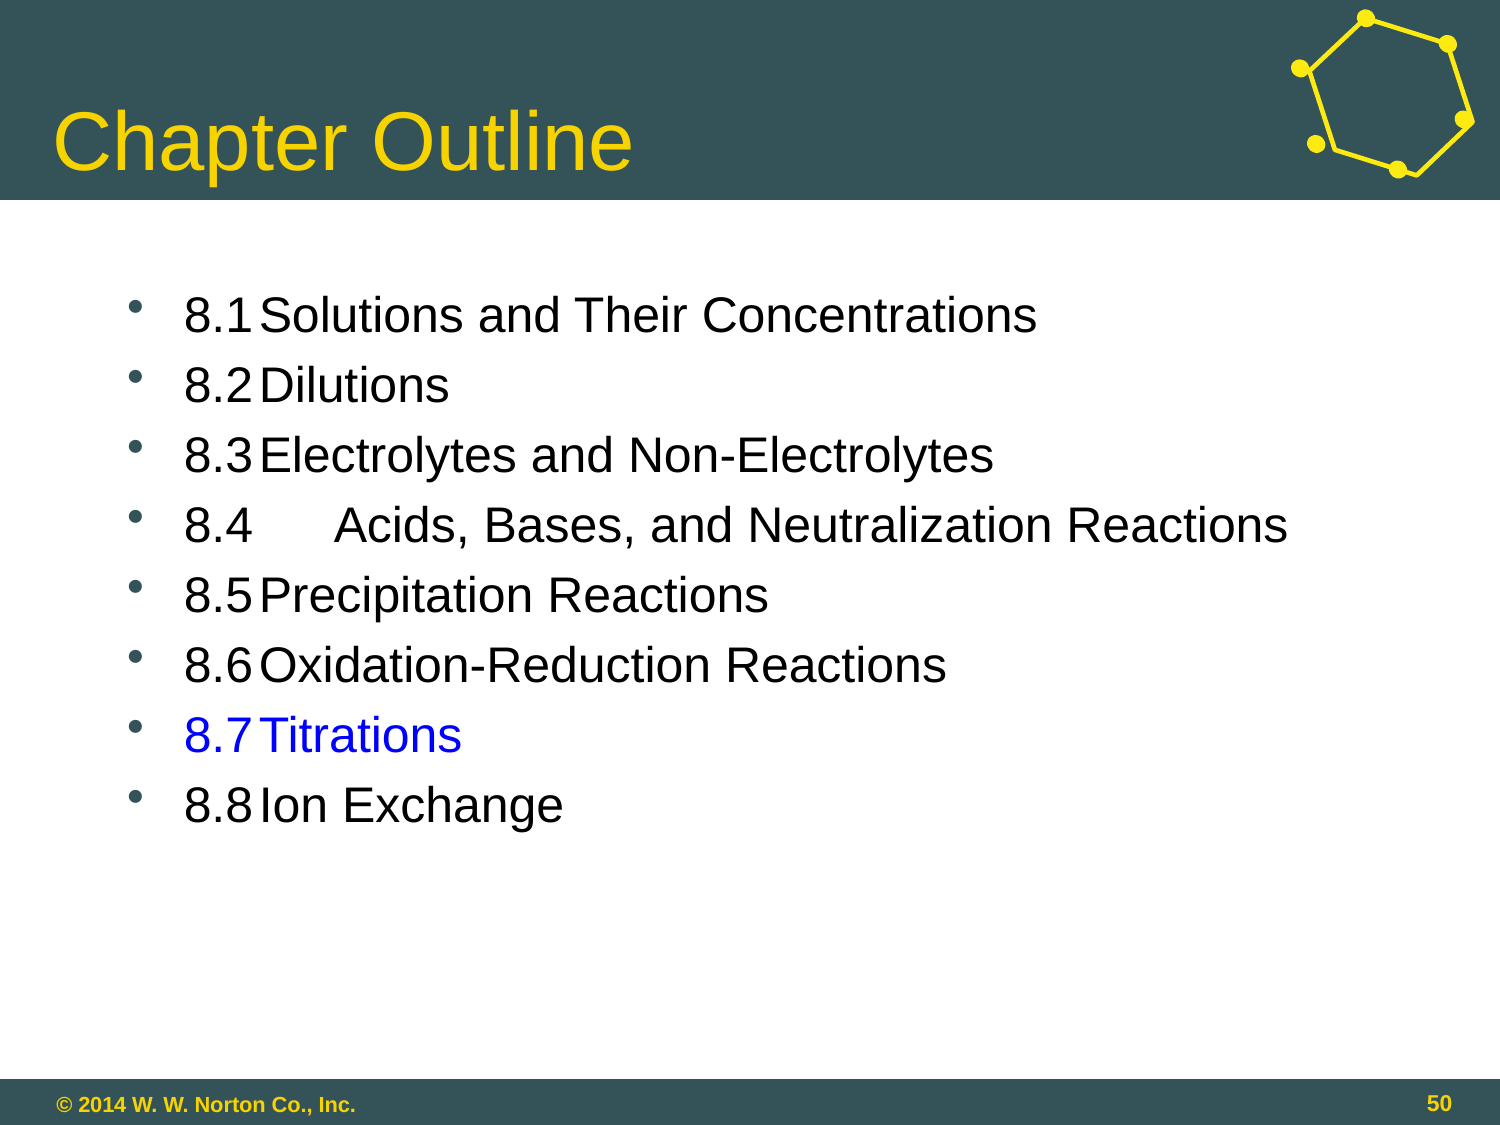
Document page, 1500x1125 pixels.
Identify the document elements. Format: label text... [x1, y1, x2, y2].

title Chapter Outline [37, 0, 1118, 175]
slide_number <number> [1408, 1085, 1468, 1120]
list 8.1 Solutions and Their Concentrations 8.2 Dilutions 8.3 Electrolytes and Non-Electrolytes 8.4 Acids, Bases, and Neutralization Reactions 8.5 Precipitation Reactions 8.6 Oxidation-Reduction Reactions 8.7 Titrations 8.8 Ion Exchange [112, 275, 1388, 1000]
